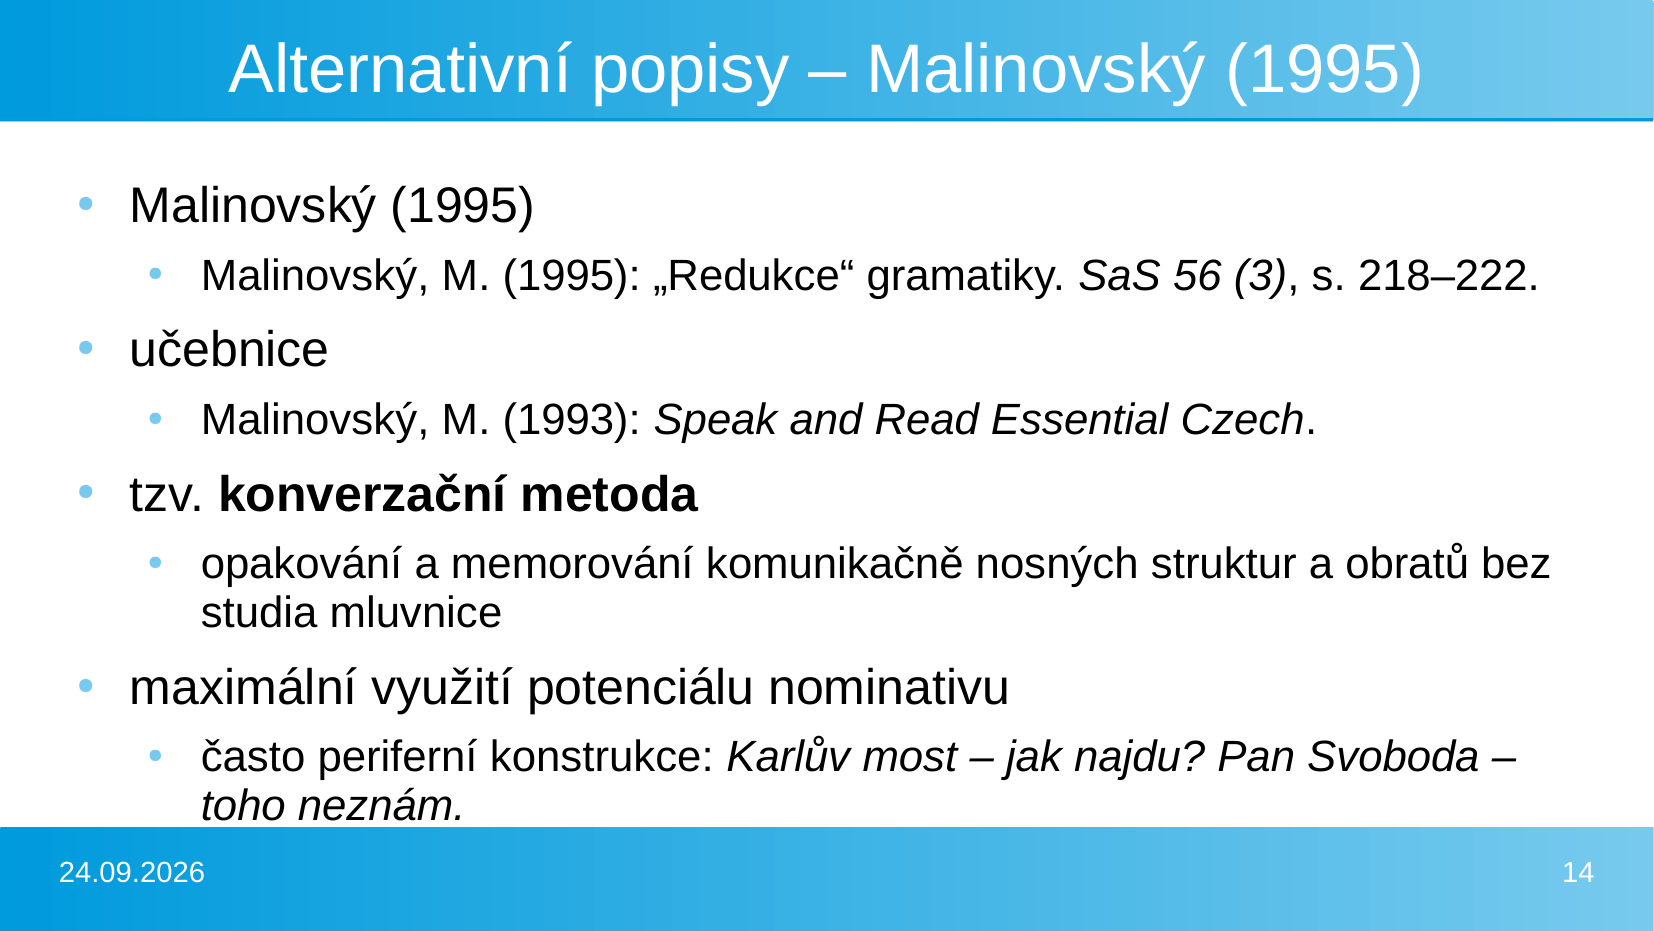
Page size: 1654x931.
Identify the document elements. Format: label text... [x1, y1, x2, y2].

title Alternativní popisy – Malinovský (1995) [59, 29, 1595, 108]
list Malinovský (1995) Malinovský, M. (1995): „Redukce“ gramatiky. SaS 56 (3), s. 218–222. učebnice Malinovský, M. (1993): Speak and Read Essential Czech. tzv. konverzační metoda opakování a memorování komunikačně nosných struktur a obratů bez studia mluvnice maximální využití potenciálu nominativu často periferní konstrukce: Karlův most – jak najdu? Pan Svoboda – toho neznám. [59, 177, 1595, 768]
